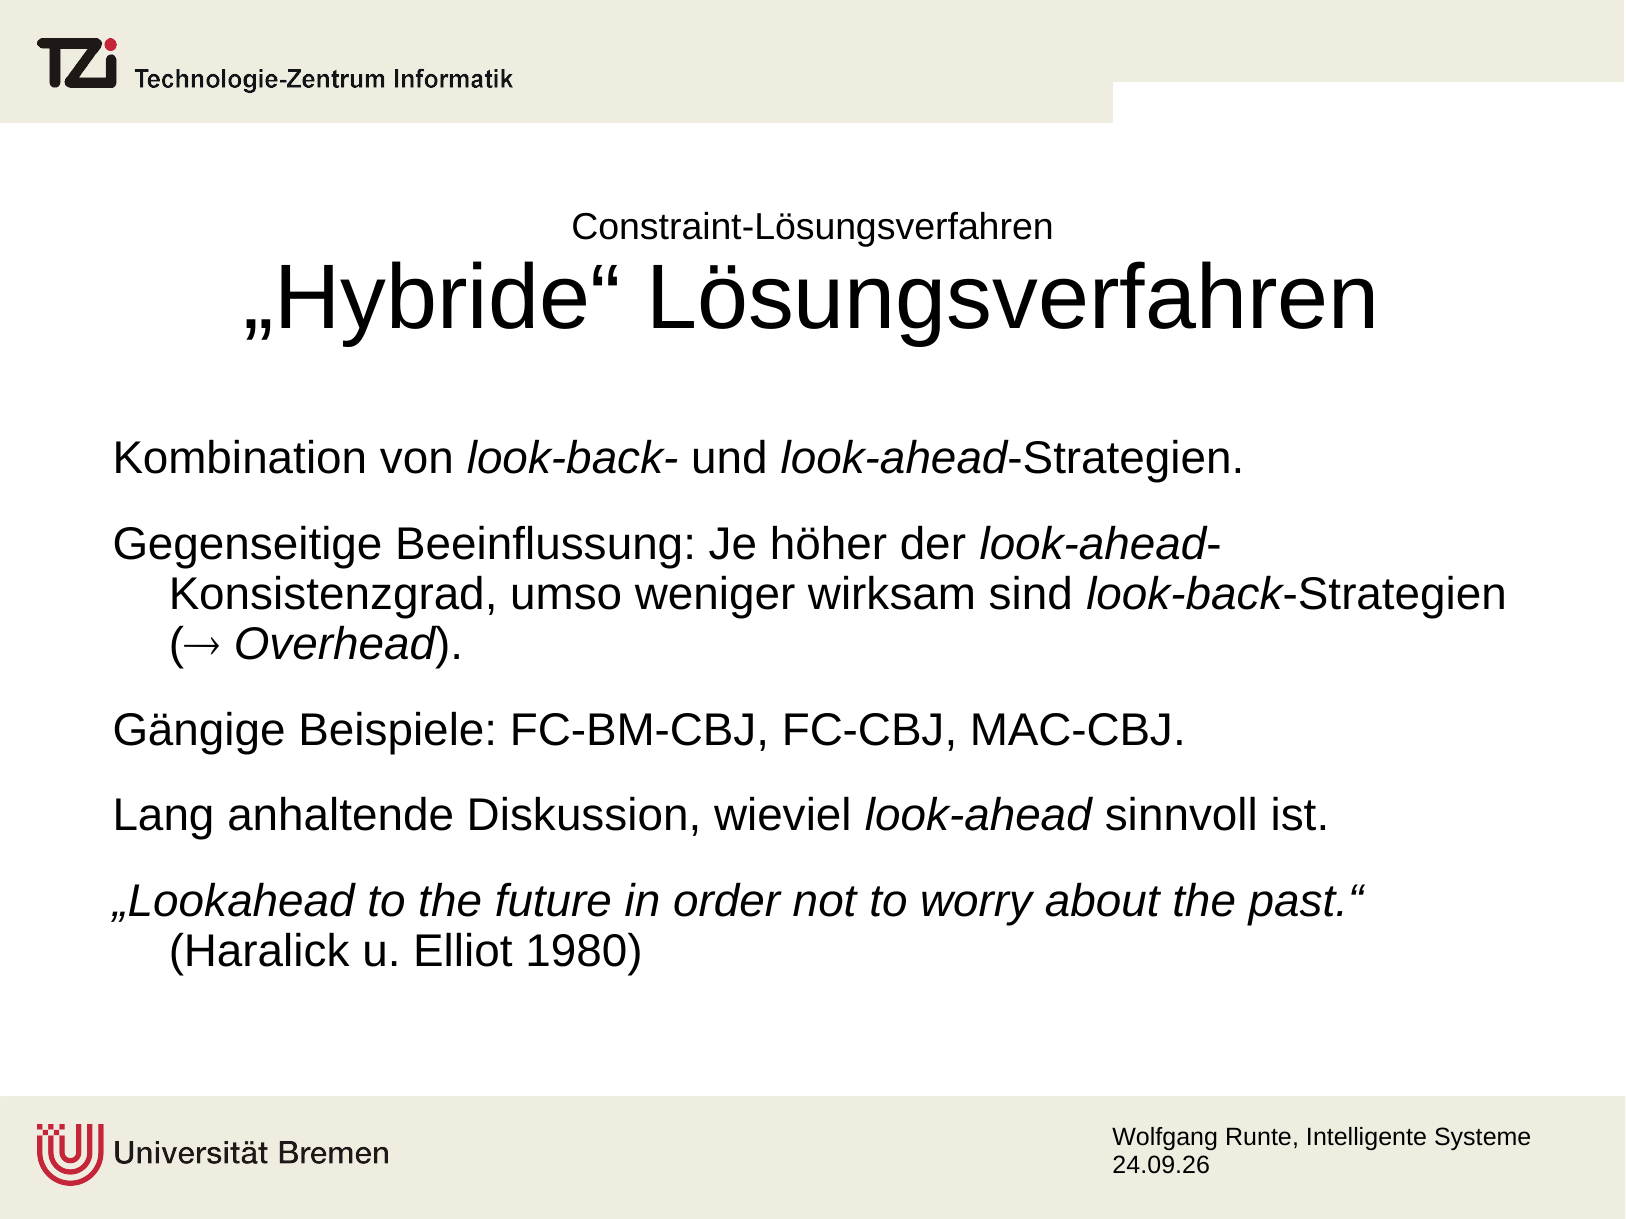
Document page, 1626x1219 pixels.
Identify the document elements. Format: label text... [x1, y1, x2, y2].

picture [37, 38, 513, 93]
picture [37, 1124, 388, 1186]
title Constraint-Lösungsverfahren „Hybride“ Lösungsverfahren [112, 162, 1513, 393]
list Kombination von look-back- und look-ahead-Strategien. Gegenseitige Beeinflussung: Je höher der look-ahead-Konsistenzgrad, umso weniger wirksam sind look-back-Strategien ( Overhead). Gängige Beispiele: FC-BM-CBJ, FC-CBJ, MAC-CBJ. Lang anhaltende Diskussion, wieviel look-ahead sinnvoll ist. „Lookahead to the future in order not to worry about the past.“ (Haralick u. Elliot 1980) [112, 433, 1513, 1070]
